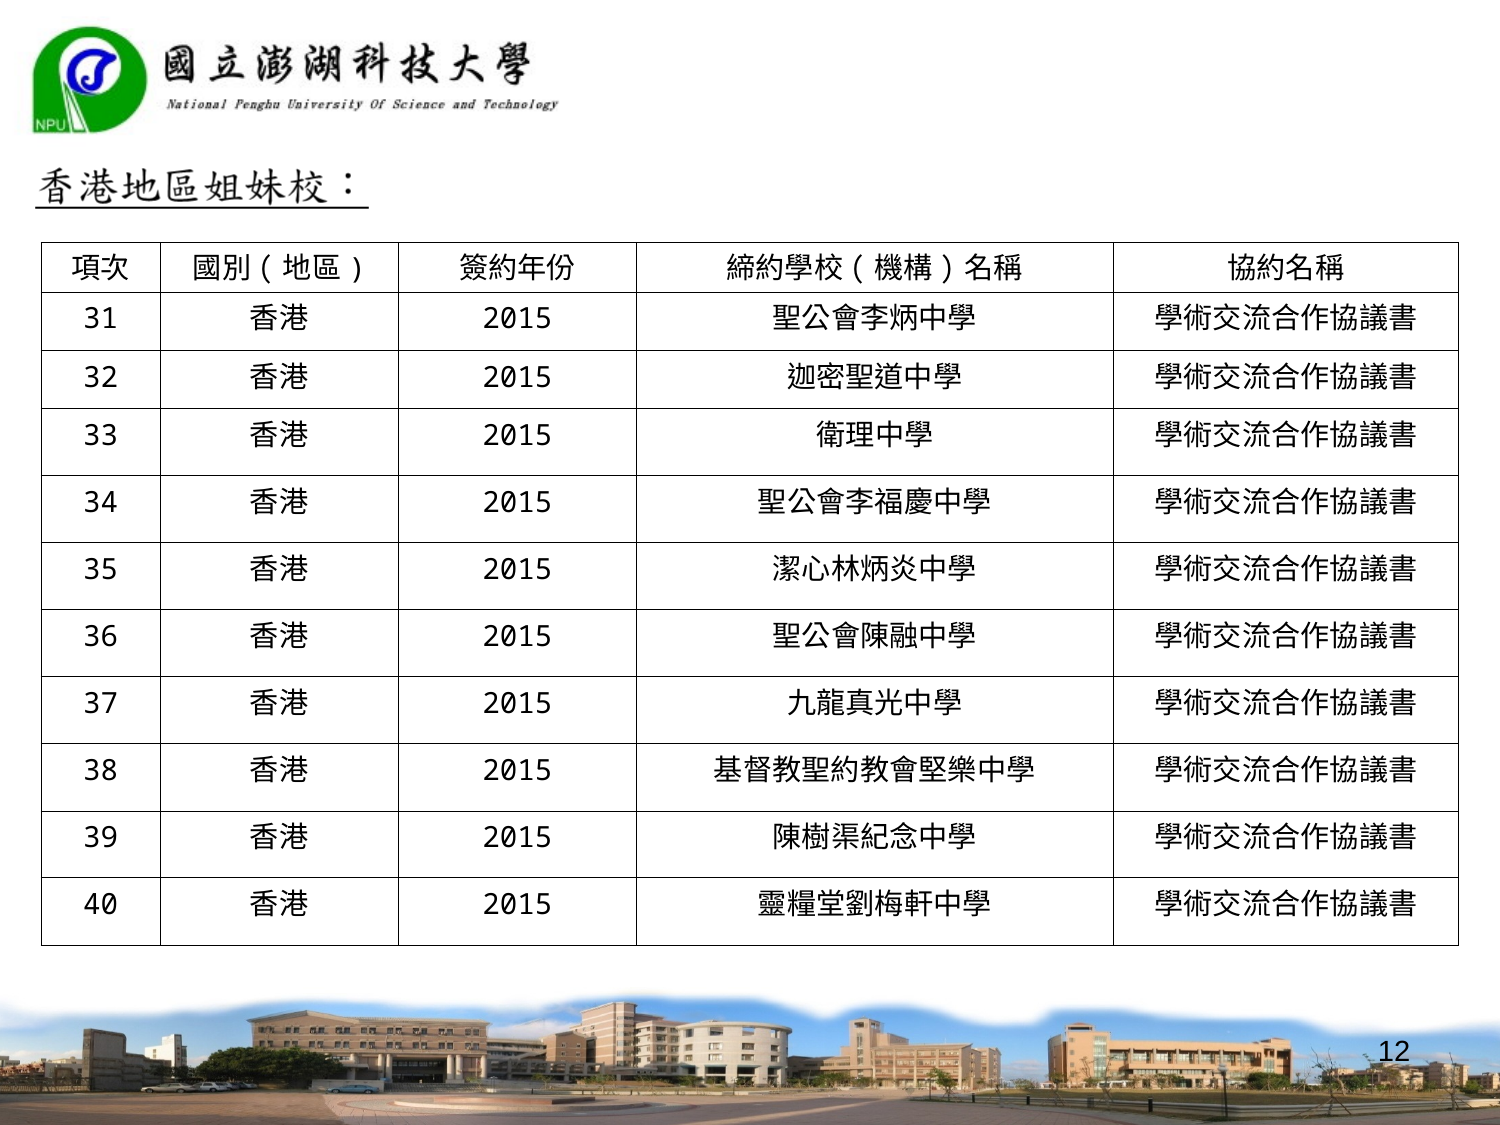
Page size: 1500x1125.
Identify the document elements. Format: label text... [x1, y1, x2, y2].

table_cell 靈糧堂劉梅軒中學 [637, 878, 1113, 945]
table_cell 香港 [161, 543, 398, 609]
table_cell 學術交流合作協議書 [1114, 610, 1458, 676]
table_cell 39 [42, 812, 160, 877]
table_cell 31 [42, 293, 160, 350]
table_cell 36 [42, 610, 160, 676]
table_cell 九龍真光中學 [637, 677, 1113, 743]
table_cell 基督教聖約教會堅樂中學 [637, 744, 1113, 811]
table_cell 學術交流合作協議書 [1114, 409, 1458, 475]
table_cell 33 [42, 409, 160, 475]
table_cell 38 [42, 744, 160, 811]
table_cell 2015 [399, 409, 636, 475]
table_cell 潔心林炳炎中學 [637, 543, 1113, 609]
table_cell 2015 [399, 610, 636, 676]
table_cell 2015 [399, 744, 636, 811]
table_cell 香港 [161, 409, 398, 475]
table_cell 2015 [399, 812, 636, 877]
table_cell 學術交流合作協議書 [1114, 476, 1458, 542]
table_cell 衛理中學 [637, 409, 1113, 475]
table_header 項次 [42, 243, 160, 292]
table_cell 迦密聖道中學 [637, 351, 1113, 408]
table_cell 聖公會李福慶中學 [637, 476, 1113, 542]
text_box <編號> [1074, 1024, 1426, 1103]
table_cell 學術交流合作協議書 [1114, 677, 1458, 743]
picture [0, 0, 1500, 1125]
table_cell 香港 [161, 812, 398, 877]
table_cell 香港 [161, 610, 398, 676]
table_cell 35 [42, 543, 160, 609]
table_cell 2015 [399, 293, 636, 350]
table_cell 聖公會陳融中學 [637, 610, 1113, 676]
table_header 國別(地區) [161, 243, 398, 292]
table_cell 40 [42, 878, 160, 945]
table_cell 香港 [161, 878, 398, 945]
table_cell 香港 [161, 351, 398, 408]
table_cell 香港 [161, 476, 398, 542]
table_cell 2015 [399, 351, 636, 408]
table_cell 2015 [399, 677, 636, 743]
table_cell 陳樹渠紀念中學 [637, 812, 1113, 877]
table_cell 2015 [399, 476, 636, 542]
table_cell 2015 [399, 878, 636, 945]
table_cell 34 [42, 476, 160, 542]
table_cell 學術交流合作協議書 [1114, 543, 1458, 609]
table_cell 學術交流合作協議書 [1114, 878, 1458, 945]
table_header 締約學校(機構)名稱 [637, 243, 1113, 292]
table_cell 學術交流合作協議書 [1114, 351, 1458, 408]
table_cell 香港 [161, 293, 398, 350]
table_cell 聖公會李炳中學 [637, 293, 1113, 350]
table_cell 香港 [161, 677, 398, 743]
table_cell 香港 [161, 744, 398, 811]
table_header 簽約年份 [399, 243, 636, 292]
table_cell 學術交流合作協議書 [1114, 744, 1458, 811]
table_cell 32 [42, 351, 160, 408]
table_cell 學術交流合作協議書 [1114, 812, 1458, 877]
table_cell 2015 [399, 543, 636, 609]
table_cell 學術交流合作協議書 [1114, 293, 1458, 350]
table_header 協約名稱 [1114, 243, 1458, 292]
table_cell 37 [42, 677, 160, 743]
